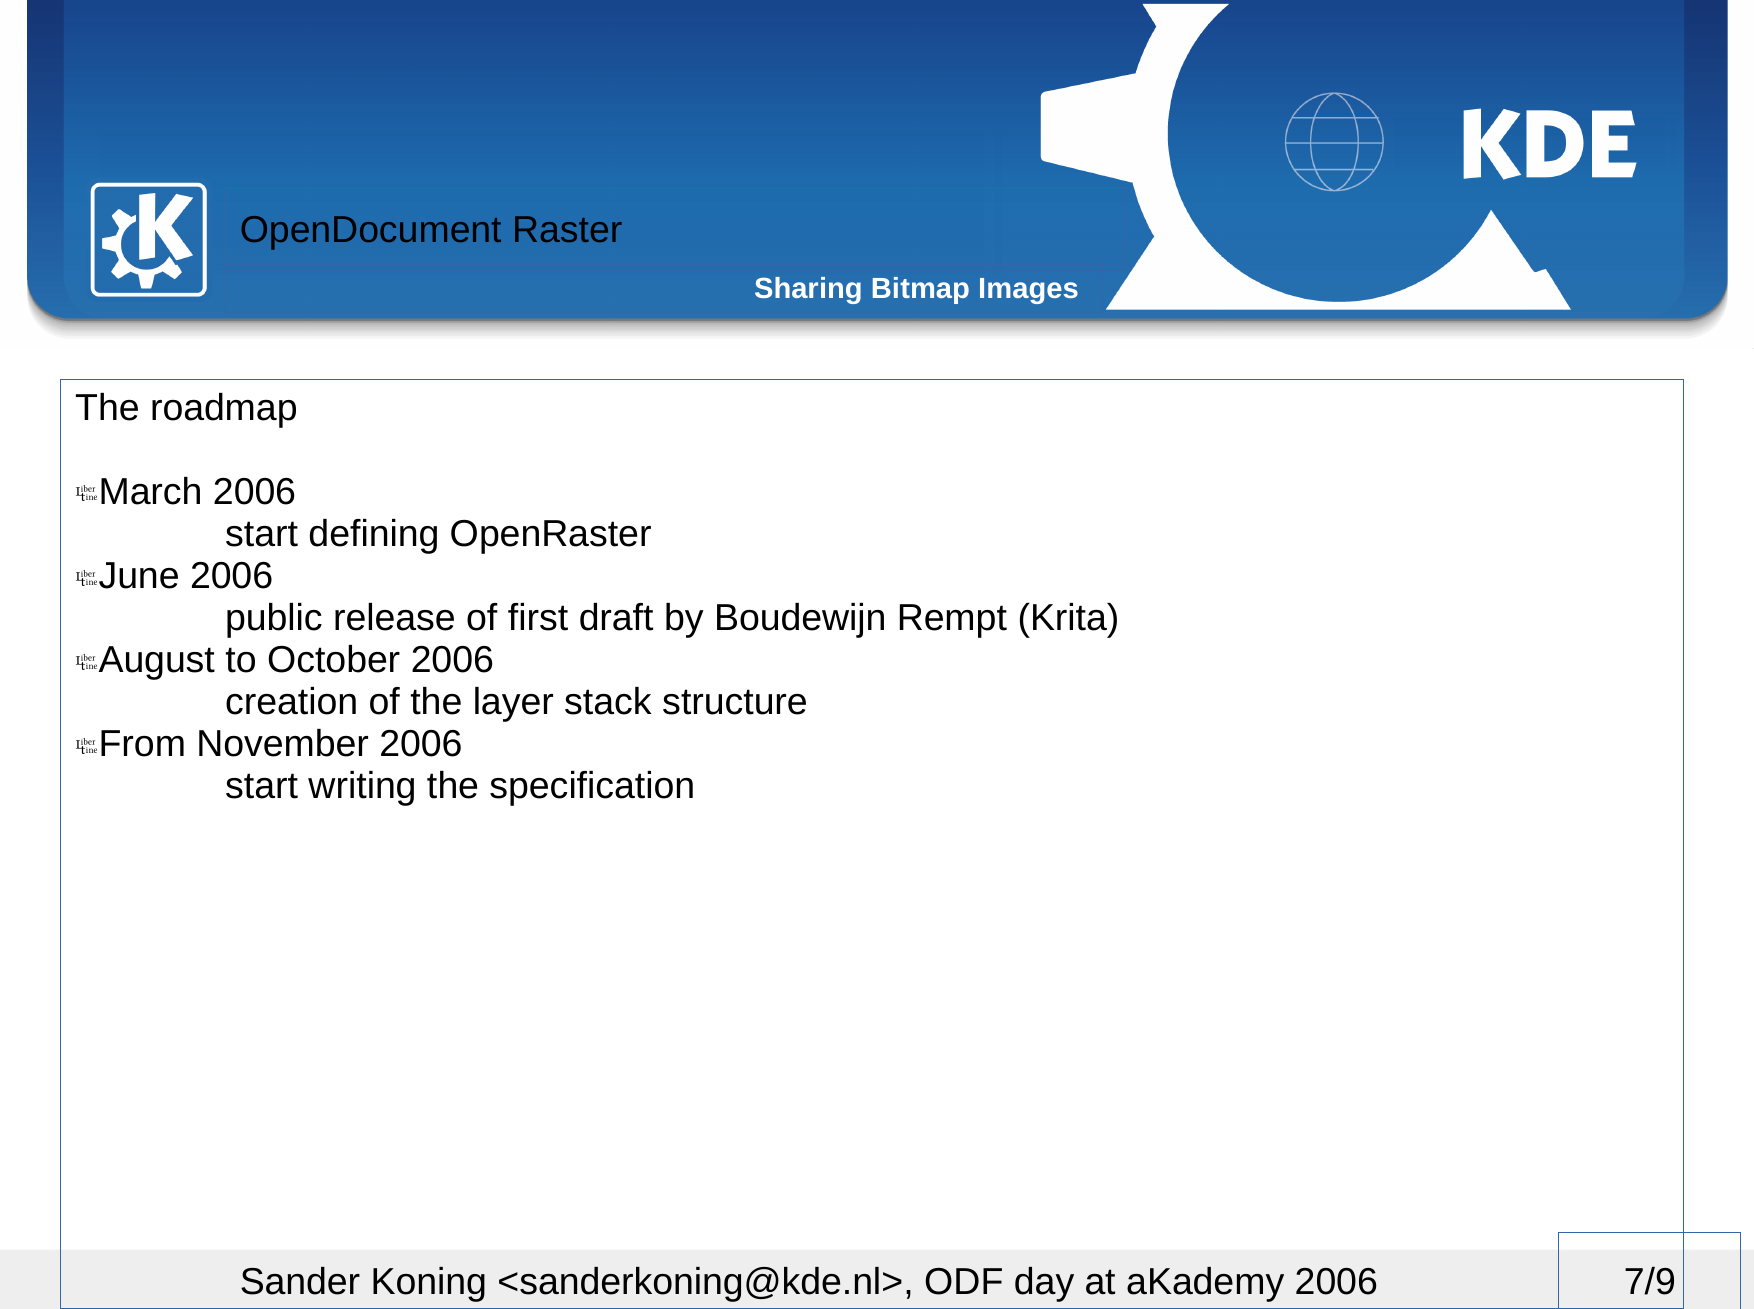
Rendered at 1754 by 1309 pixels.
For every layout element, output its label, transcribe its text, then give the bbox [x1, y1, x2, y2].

text_box The roadmap March 2006 start defining OpenRaster June 2006 public release of first draft by Boudewijn Rempt (Krita) August to October 2006 creation of the layer stack structure From November 2006 start writing the specification [60, 379, 1684, 1309]
picture [0, 0, 1754, 349]
